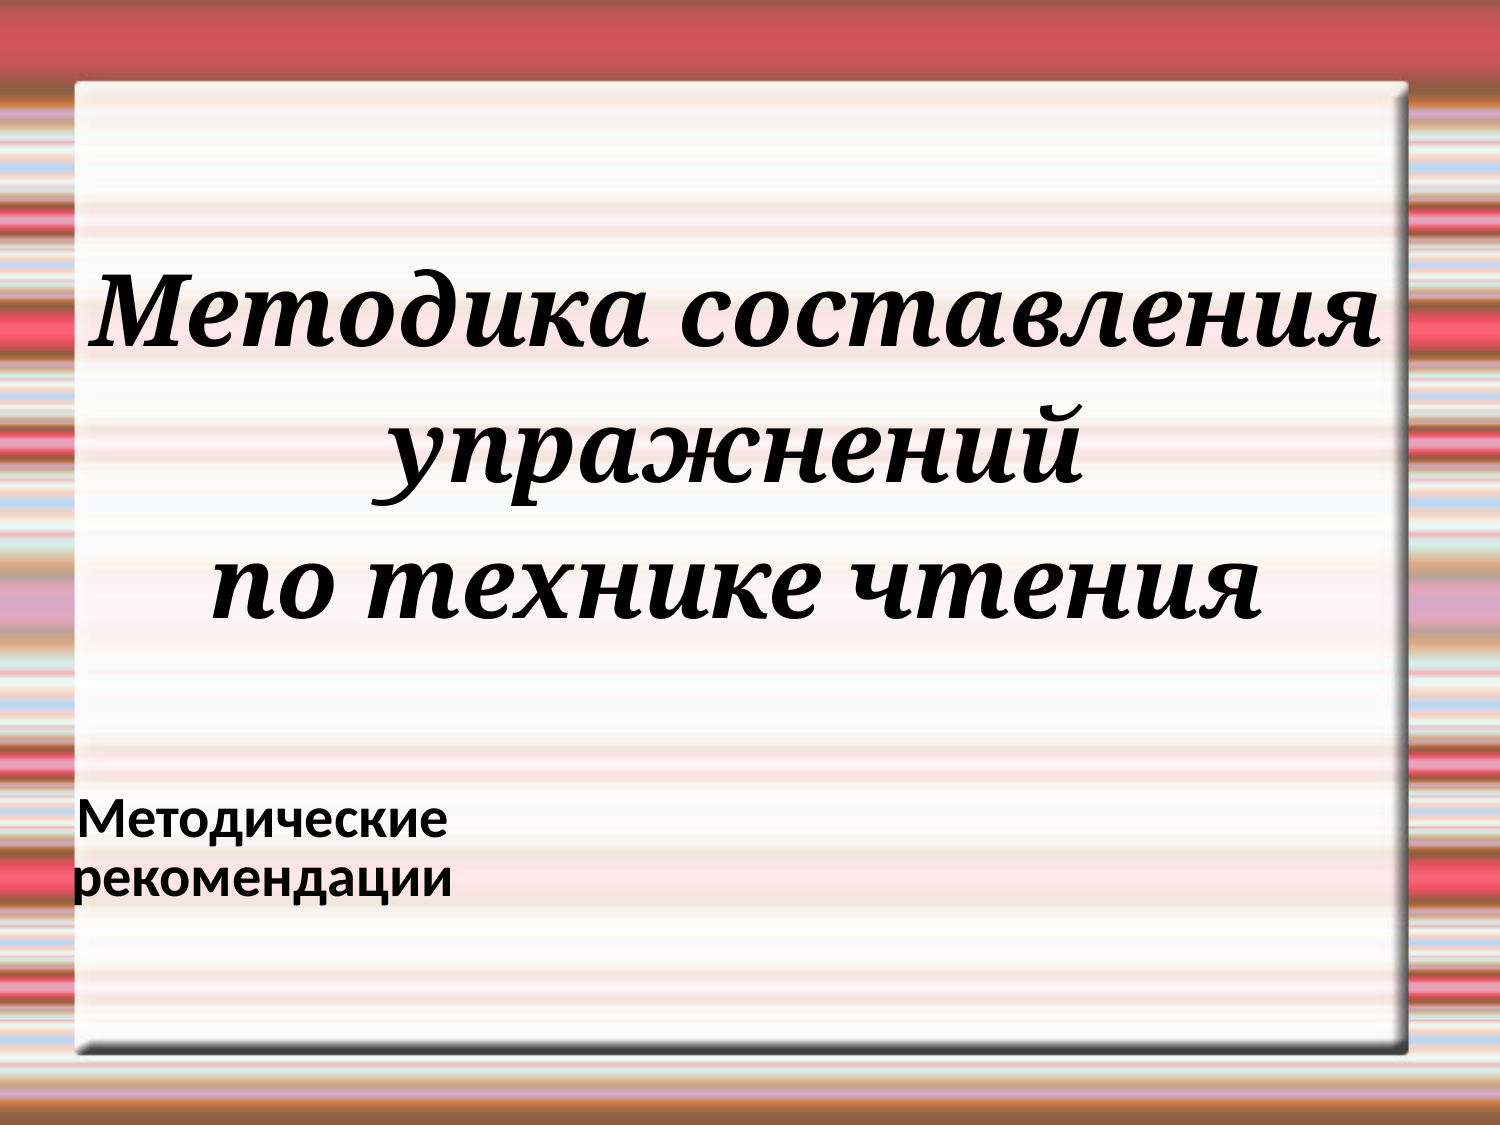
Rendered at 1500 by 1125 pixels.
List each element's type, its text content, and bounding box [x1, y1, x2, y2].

text_box Методика составления упражнений по технике чтения [75, 231, 1399, 792]
text_box Методические рекомендации [29, 786, 496, 919]
